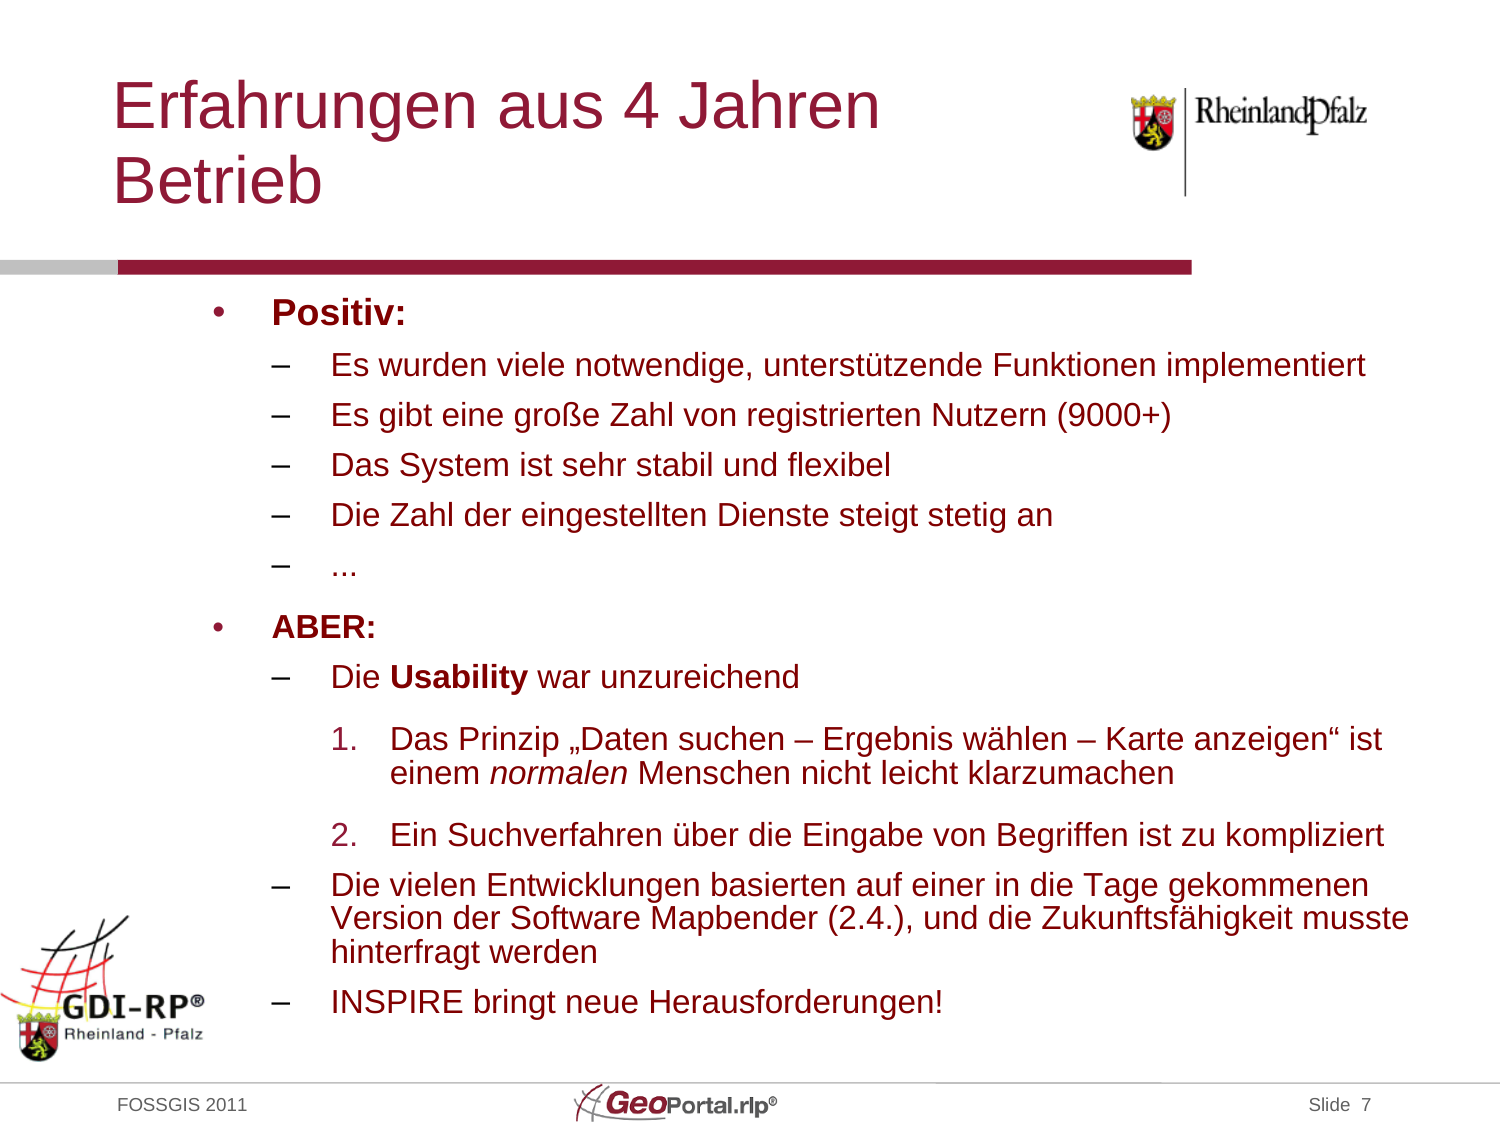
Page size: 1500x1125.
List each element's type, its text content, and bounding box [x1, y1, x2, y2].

picture [0, 915, 207, 1063]
title Erfahrungen aus 4 Jahren Betrieb [112, 63, 1071, 224]
picture [1131, 88, 1447, 198]
list Positiv: Es wurden viele notwendige, unterstützende Funktionen implementiert Es gibt eine große Zahl von registrierten Nutzern (9000+) Das System ist sehr stabil und flexibel Die Zahl der eingestellten Dienste steigt stetig an ... ABER: Die Usability war unzureichend Das Prinzip „Daten suchen – Ergebnis wählen – Karte anzeigen“ ist einem normalen Menschen nicht leicht klarzumachen Ein Suchverfahren über die Eingabe von Begriffen ist zu kompliziert Die vielen Entwicklungen basierten auf einer in die Tage gekommenen Version der Software Mapbender (2.4.), und die Zukunftsfähigkeit musste hinterfragt werden INSPIRE bringt neue Herausforderungen! [212, 295, 1477, 1125]
